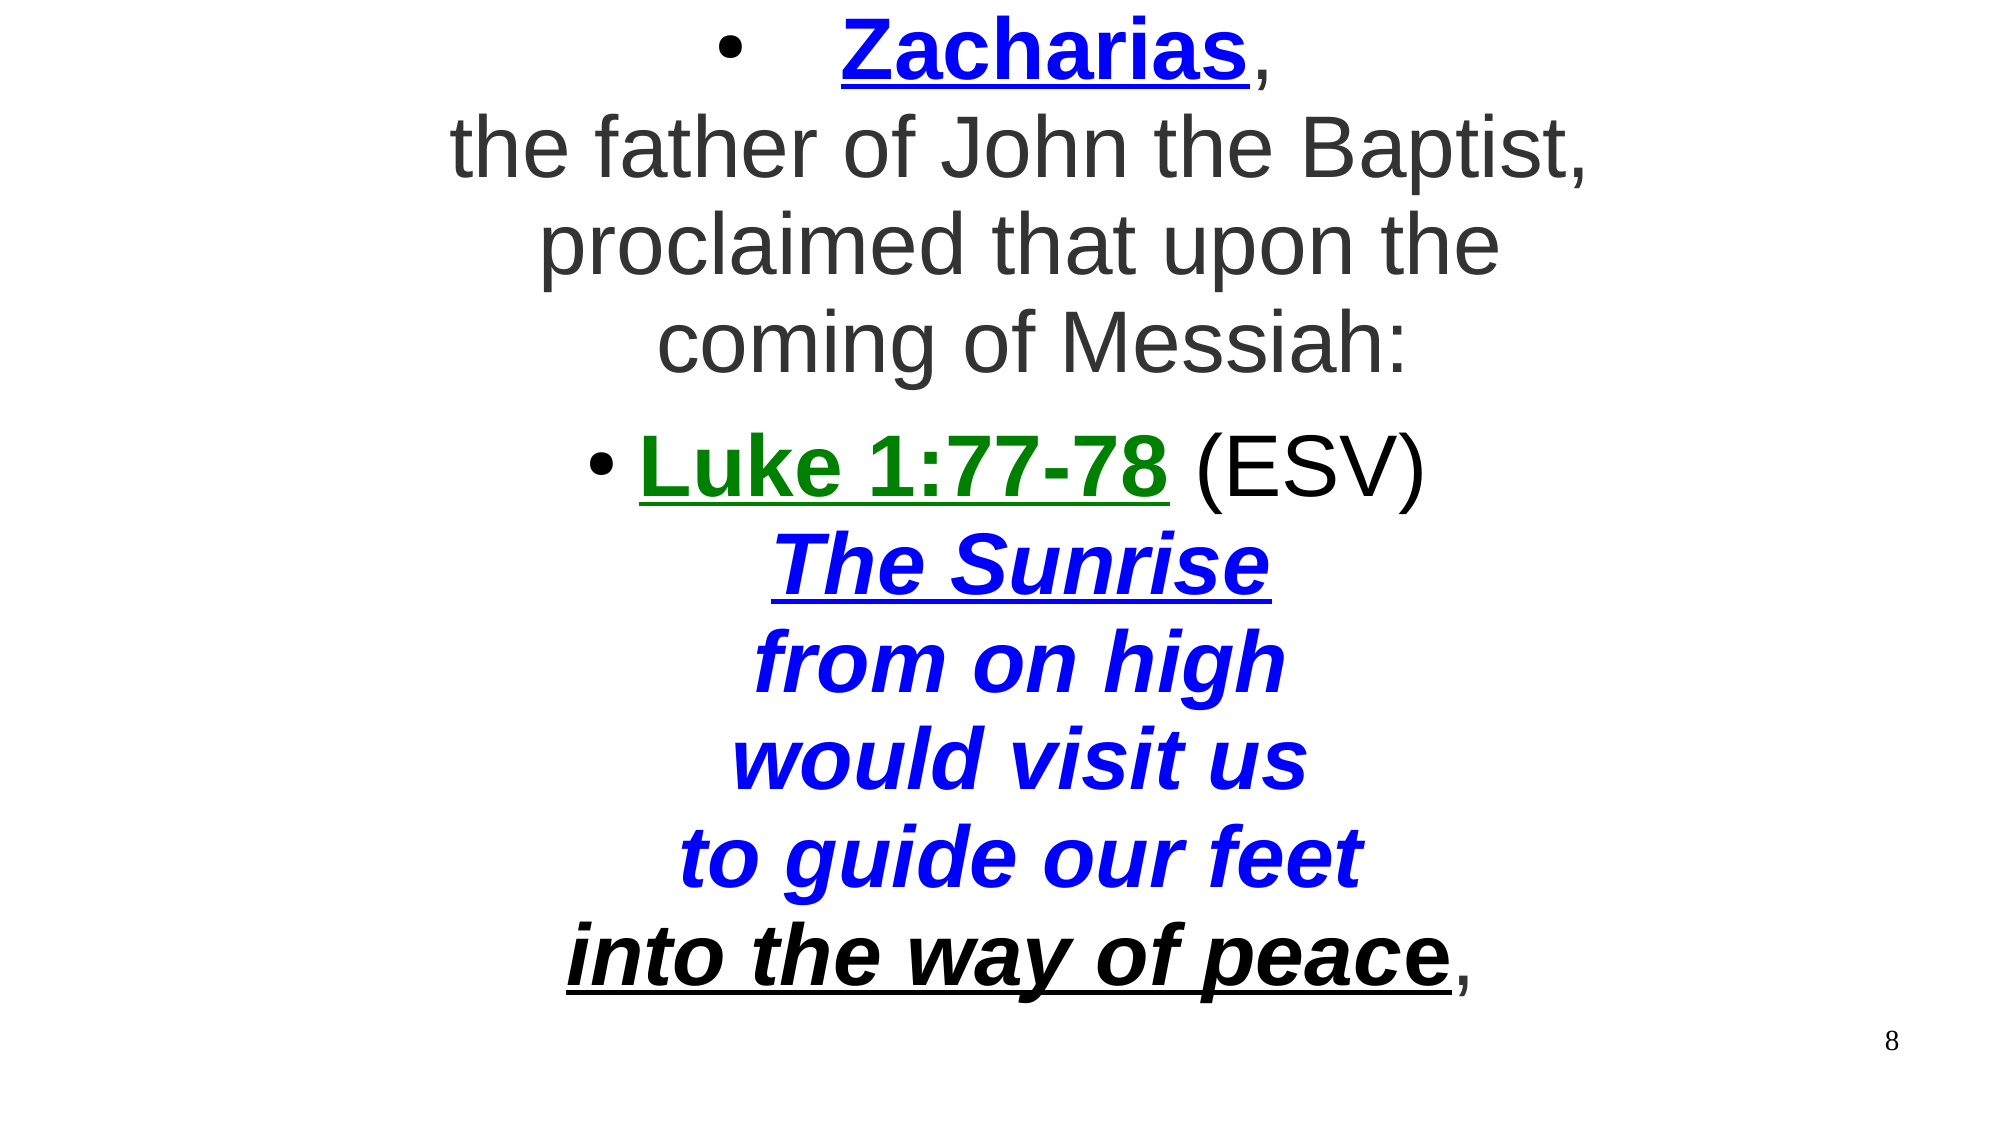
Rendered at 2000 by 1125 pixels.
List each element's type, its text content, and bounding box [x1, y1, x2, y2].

list Zacharias, the father of John the Baptist, proclaimed that upon the coming of Messiah: Luke 1:77-78 (ESV) The Sunrise from on high would visit us to guide our feet into the way of peace, [0, 0, 1996, 1123]
